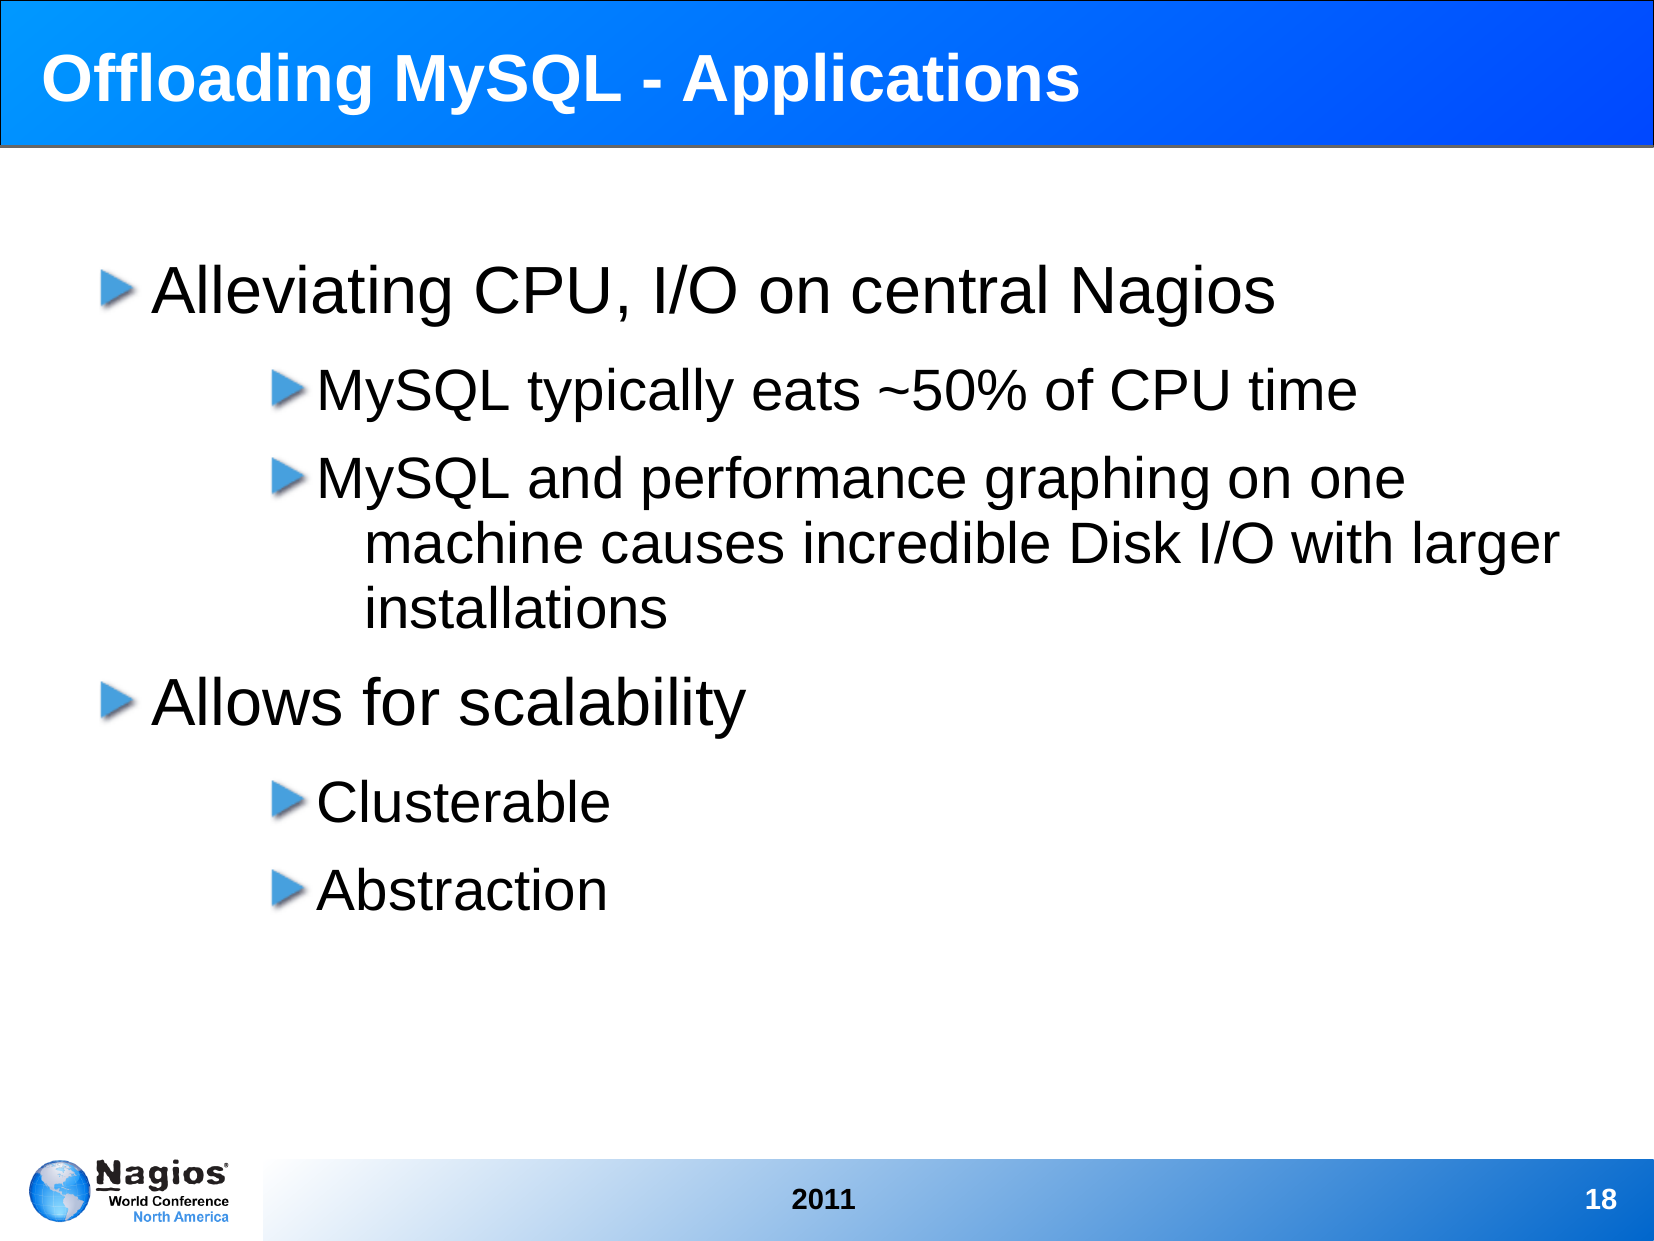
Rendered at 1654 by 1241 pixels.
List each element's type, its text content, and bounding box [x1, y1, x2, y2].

picture [29, 1159, 229, 1235]
list Alleviating CPU, I/O on central Nagios MySQL typically eats ~50% of CPU time MySQL and performance graphing on one machine causes incredible Disk I/O with larger installations Allows for scalability Clusterable Abstraction [80, 253, 1569, 1072]
title Offloading MySQL - Applications [41, 29, 1248, 127]
